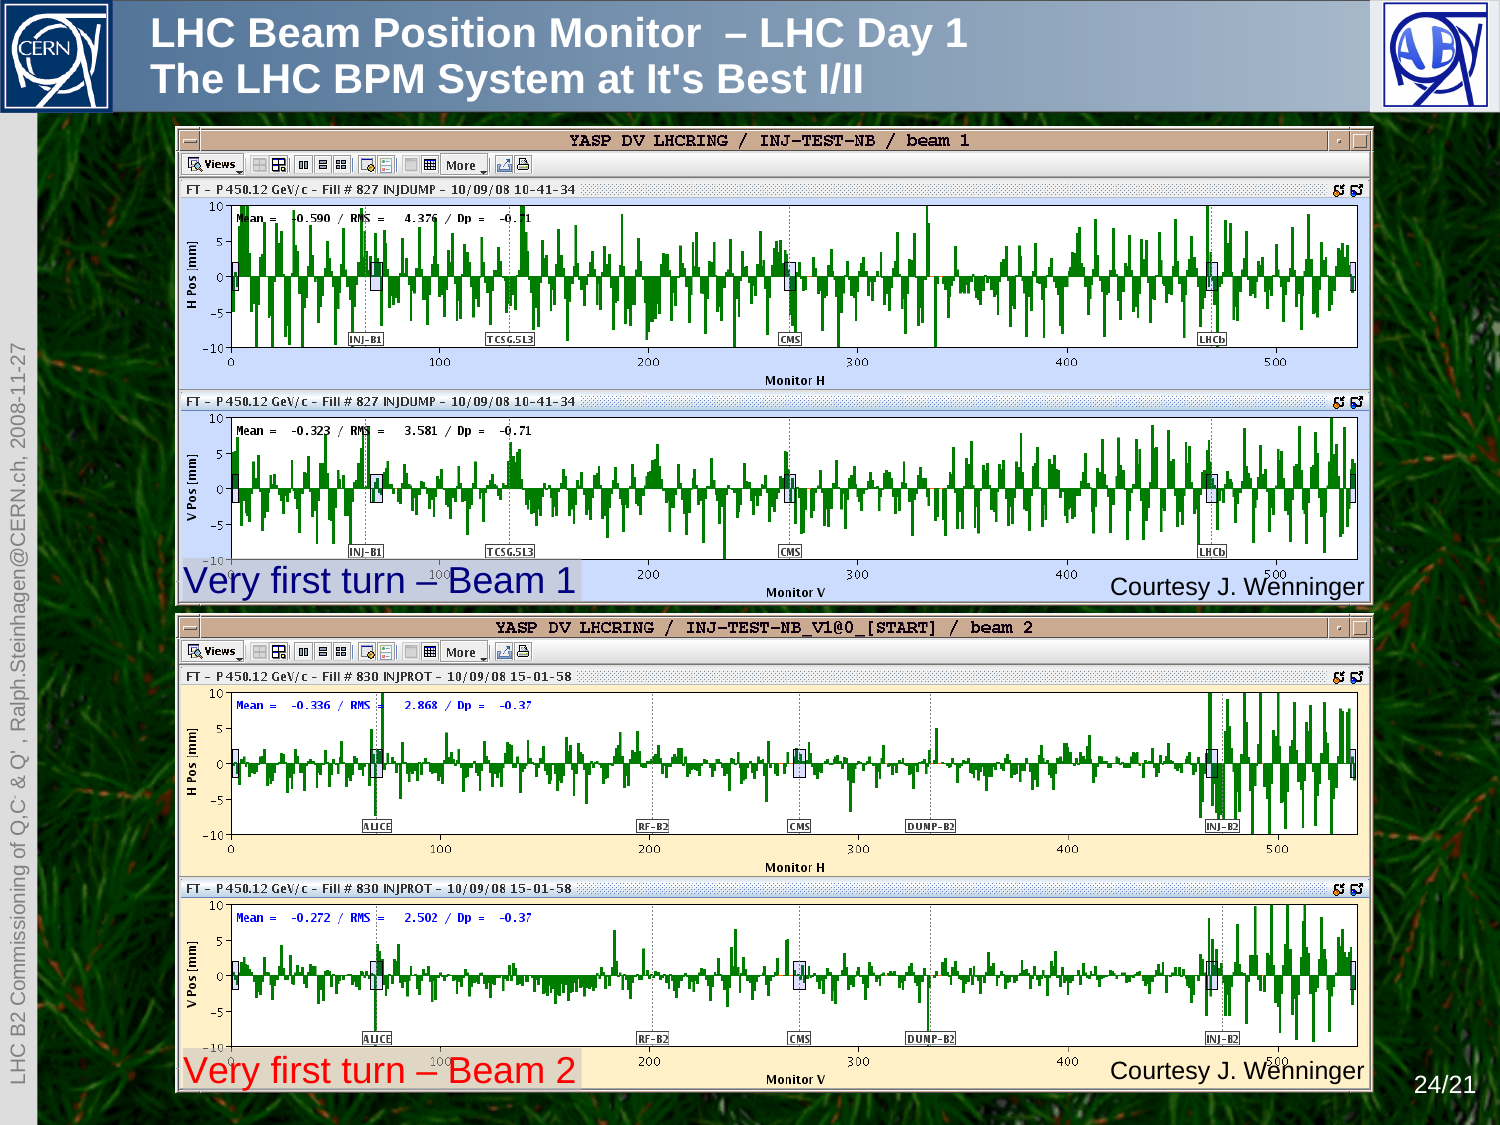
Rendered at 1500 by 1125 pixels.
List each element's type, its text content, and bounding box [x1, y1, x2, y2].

text_box Courtesy J. Wenninger [1095, 1049, 1391, 1093]
picture [1382, 1, 1489, 108]
picture [0, 0, 1500, 1125]
text_box Very first turn – Beam 1 [183, 558, 582, 602]
text_box Courtesy J. Wenninger [1095, 565, 1391, 609]
text_box Very first turn – Beam 2 [183, 1048, 582, 1092]
title LHC Beam Position Monitor – LHC Day 1 The LHC BPM System at It's Best I/II [150, 0, 1201, 113]
